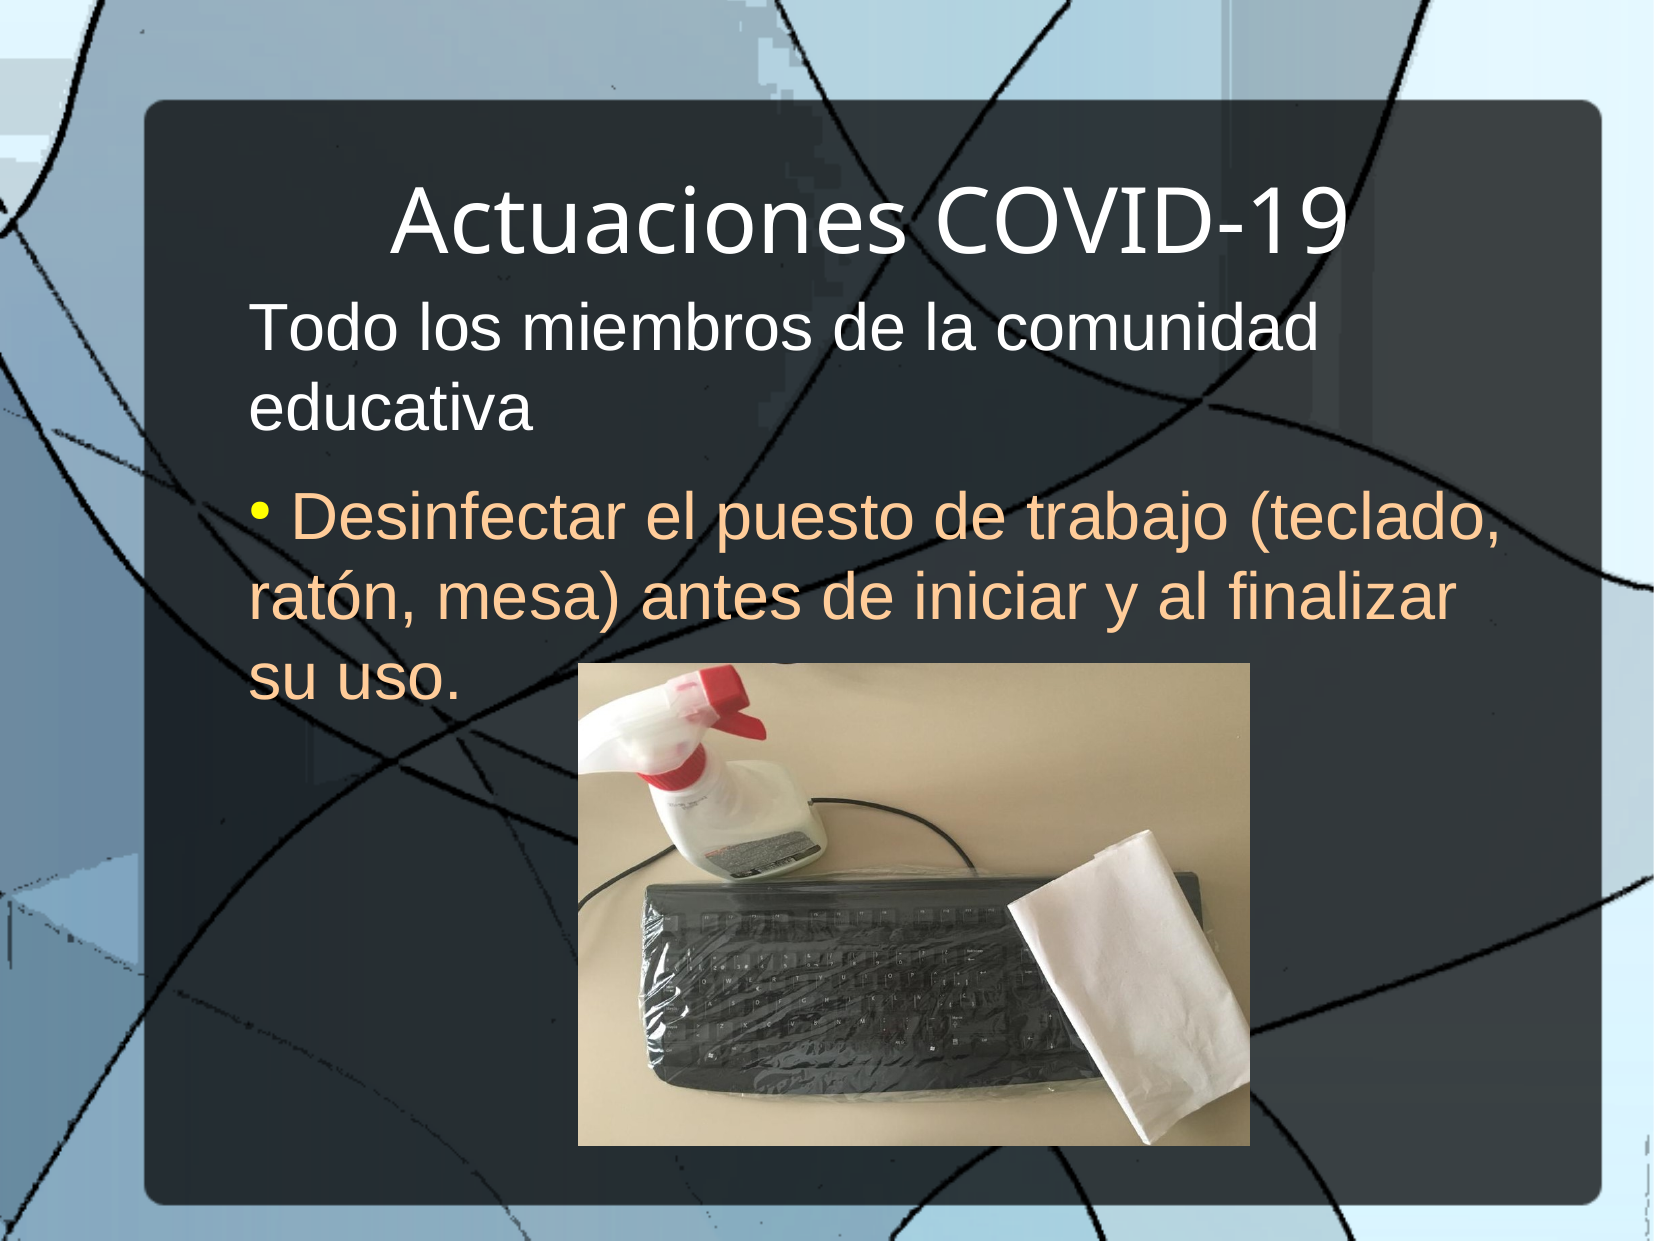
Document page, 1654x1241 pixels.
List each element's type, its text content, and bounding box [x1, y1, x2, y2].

title Actuaciones COVID-19 [159, 108, 1583, 325]
list Todo los miembros de la comunidad educativa Desinfectar el puesto de trabajo (teclado, ratón, mesa) antes de iniciar y al finalizar su uso. [248, 283, 1512, 715]
picture [0, 0, 1654, 1241]
